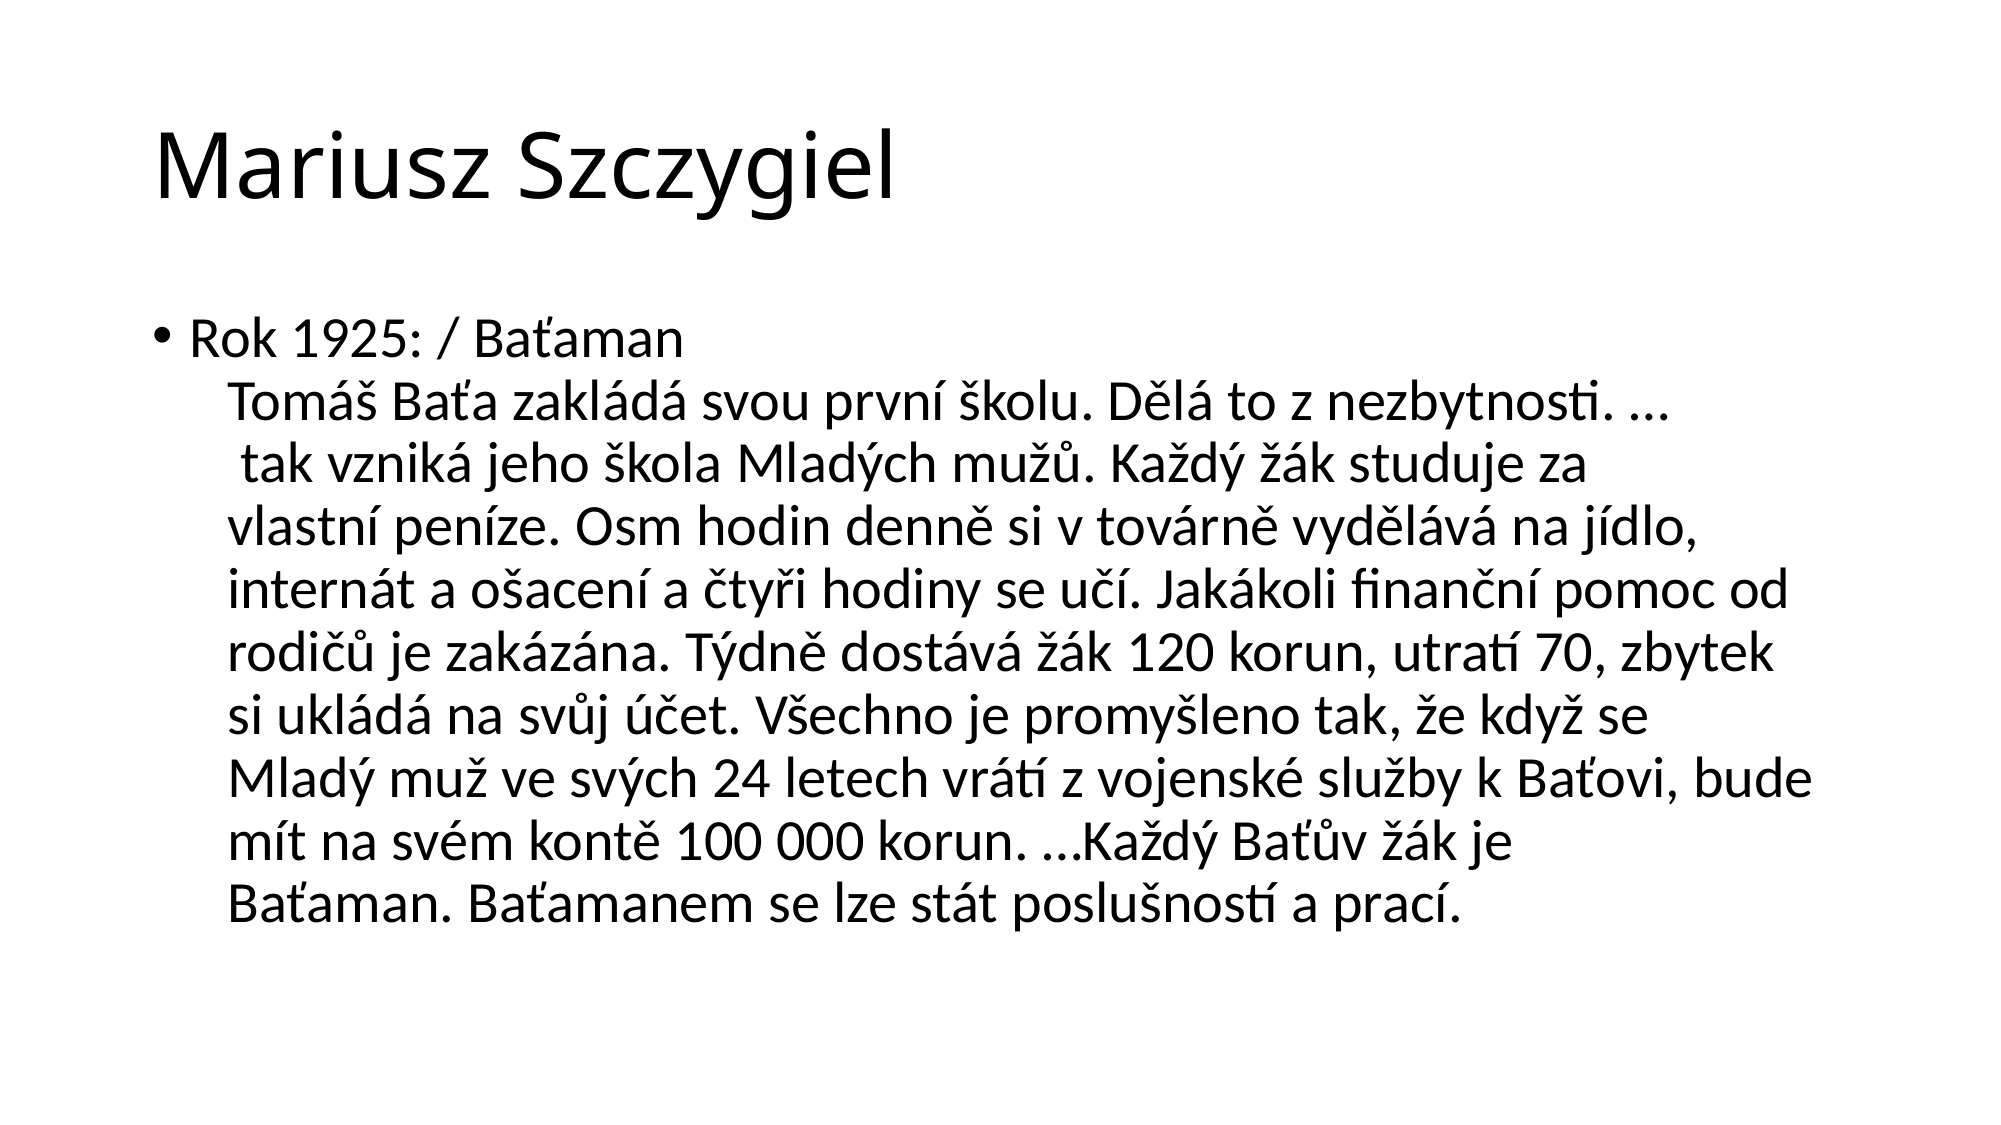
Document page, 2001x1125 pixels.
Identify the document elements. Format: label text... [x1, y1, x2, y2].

title Mariusz Szczygiel [137, 59, 1863, 278]
list Rok 1925: / Baťaman Tomáš Baťa zakládá svou první školu. Dělá to z nezbytnosti. … tak vzniká jeho škola Mladých mužů. Každý žák studuje za vlastní peníze. Osm hodin denně si v továrně vydělává na jídlo, internát a ošacení a čtyři hodiny se učí. Jakákoli finanční pomoc od rodičů je zakázána. Týdně dostává žák 120 korun, utratí 70, zbytek si ukládá na svůj účet. Všechno je promyšleno tak, že když se Mladý muž ve svých 24 letech vrátí z vojenské služby k Baťovi, bude mít na svém kontě 100 000 korun. …Každý Baťův žák je Baťaman. Baťamanem se lze stát poslušností a prací. [137, 299, 1863, 1014]
